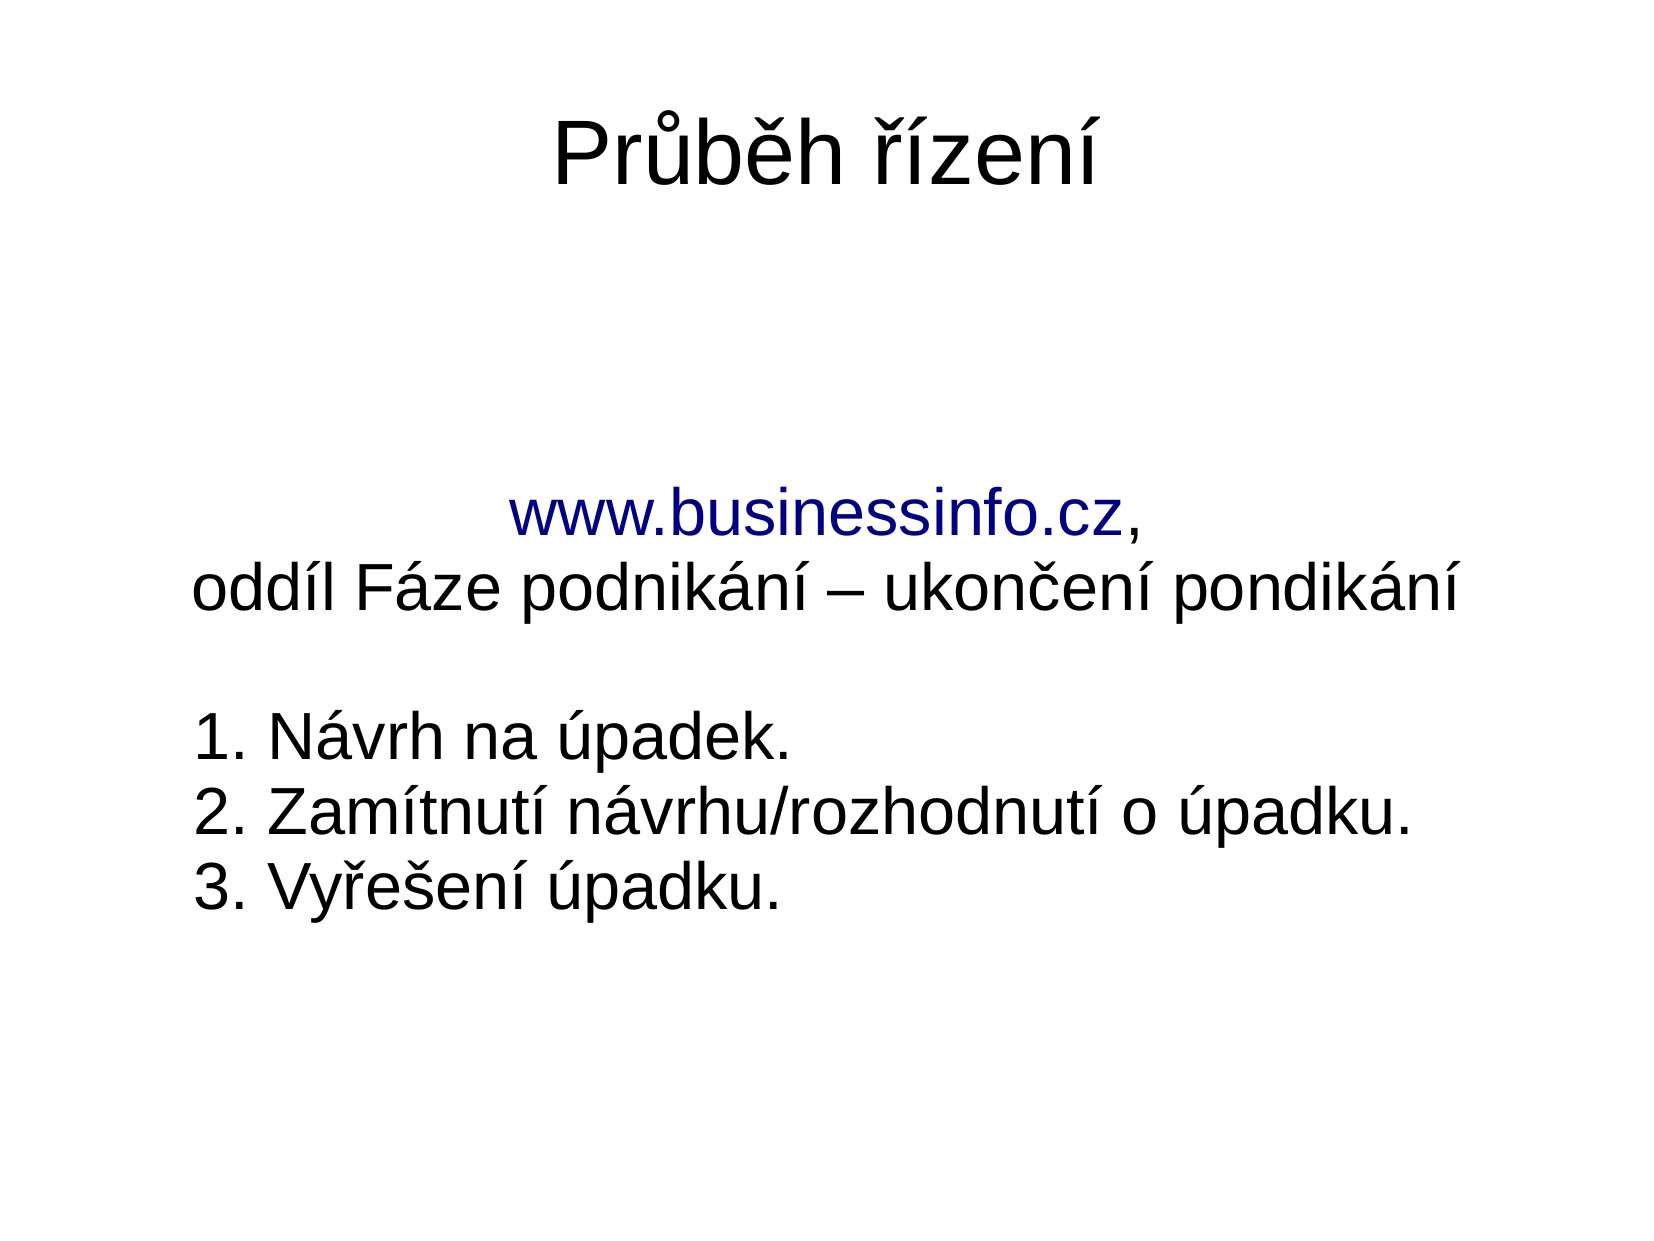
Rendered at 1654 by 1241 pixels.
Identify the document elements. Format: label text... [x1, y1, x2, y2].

title Průběh řízení [82, 49, 1571, 257]
subtitle www.businessinfo.cz, oddíl Fáze podnikání – ukončení pondikání 1. Návrh na úpadek. 2. Zamítnutí návrhu/rozhodnutí o úpadku. 3. Vyřešení úpadku. [82, 290, 1571, 1109]
